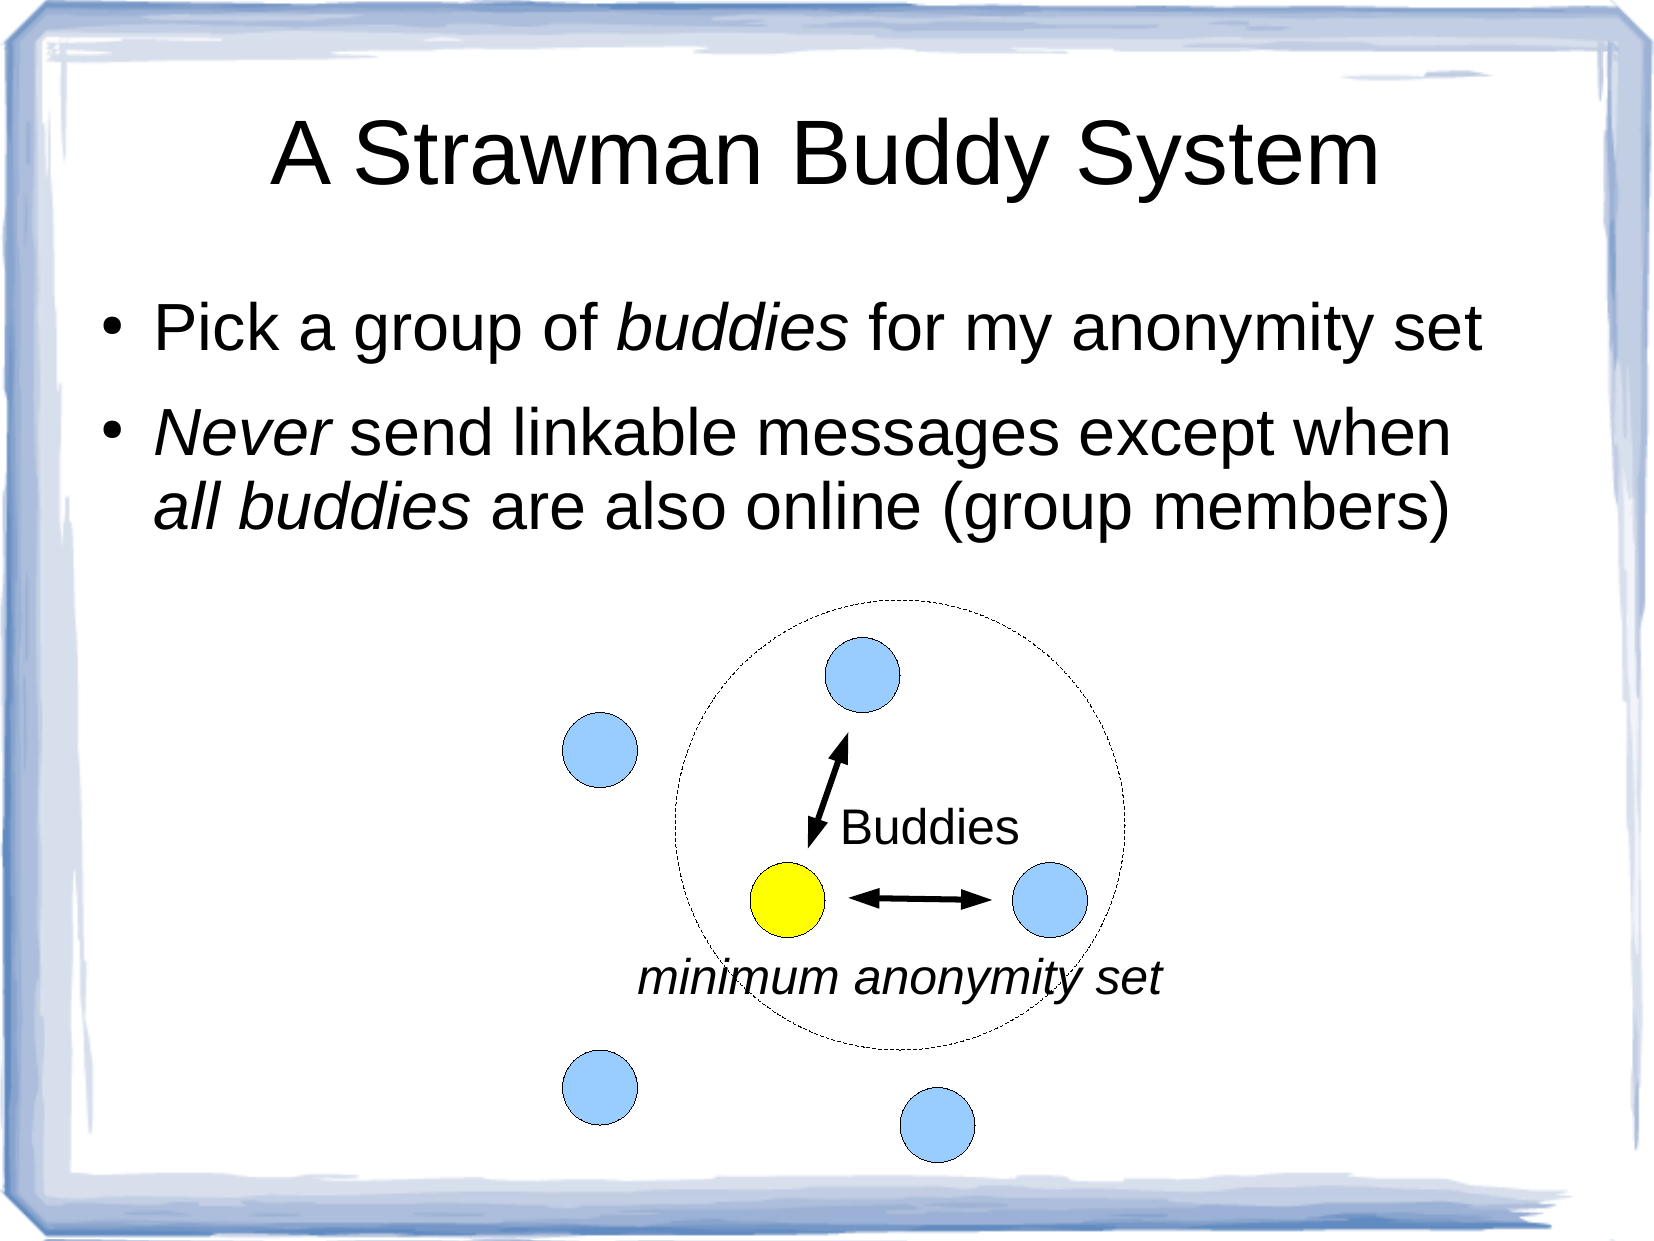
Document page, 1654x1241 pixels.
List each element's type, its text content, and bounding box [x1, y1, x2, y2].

text_box Buddies [825, 791, 1051, 863]
text_box [750, 862, 826, 938]
text_box [562, 712, 638, 788]
text_box [562, 1050, 638, 1126]
list Pick a group of buddies for my anonymity set Never send linkable messages except when all buddies are also online (group members) [82, 290, 1571, 544]
text_box [1012, 862, 1088, 938]
text_box [825, 637, 901, 713]
picture [0, 0, 1654, 1241]
title A Strawman Buddy System [82, 56, 1571, 250]
text_box [900, 1087, 976, 1163]
text_box minimum anonymity set [600, 941, 1201, 1013]
